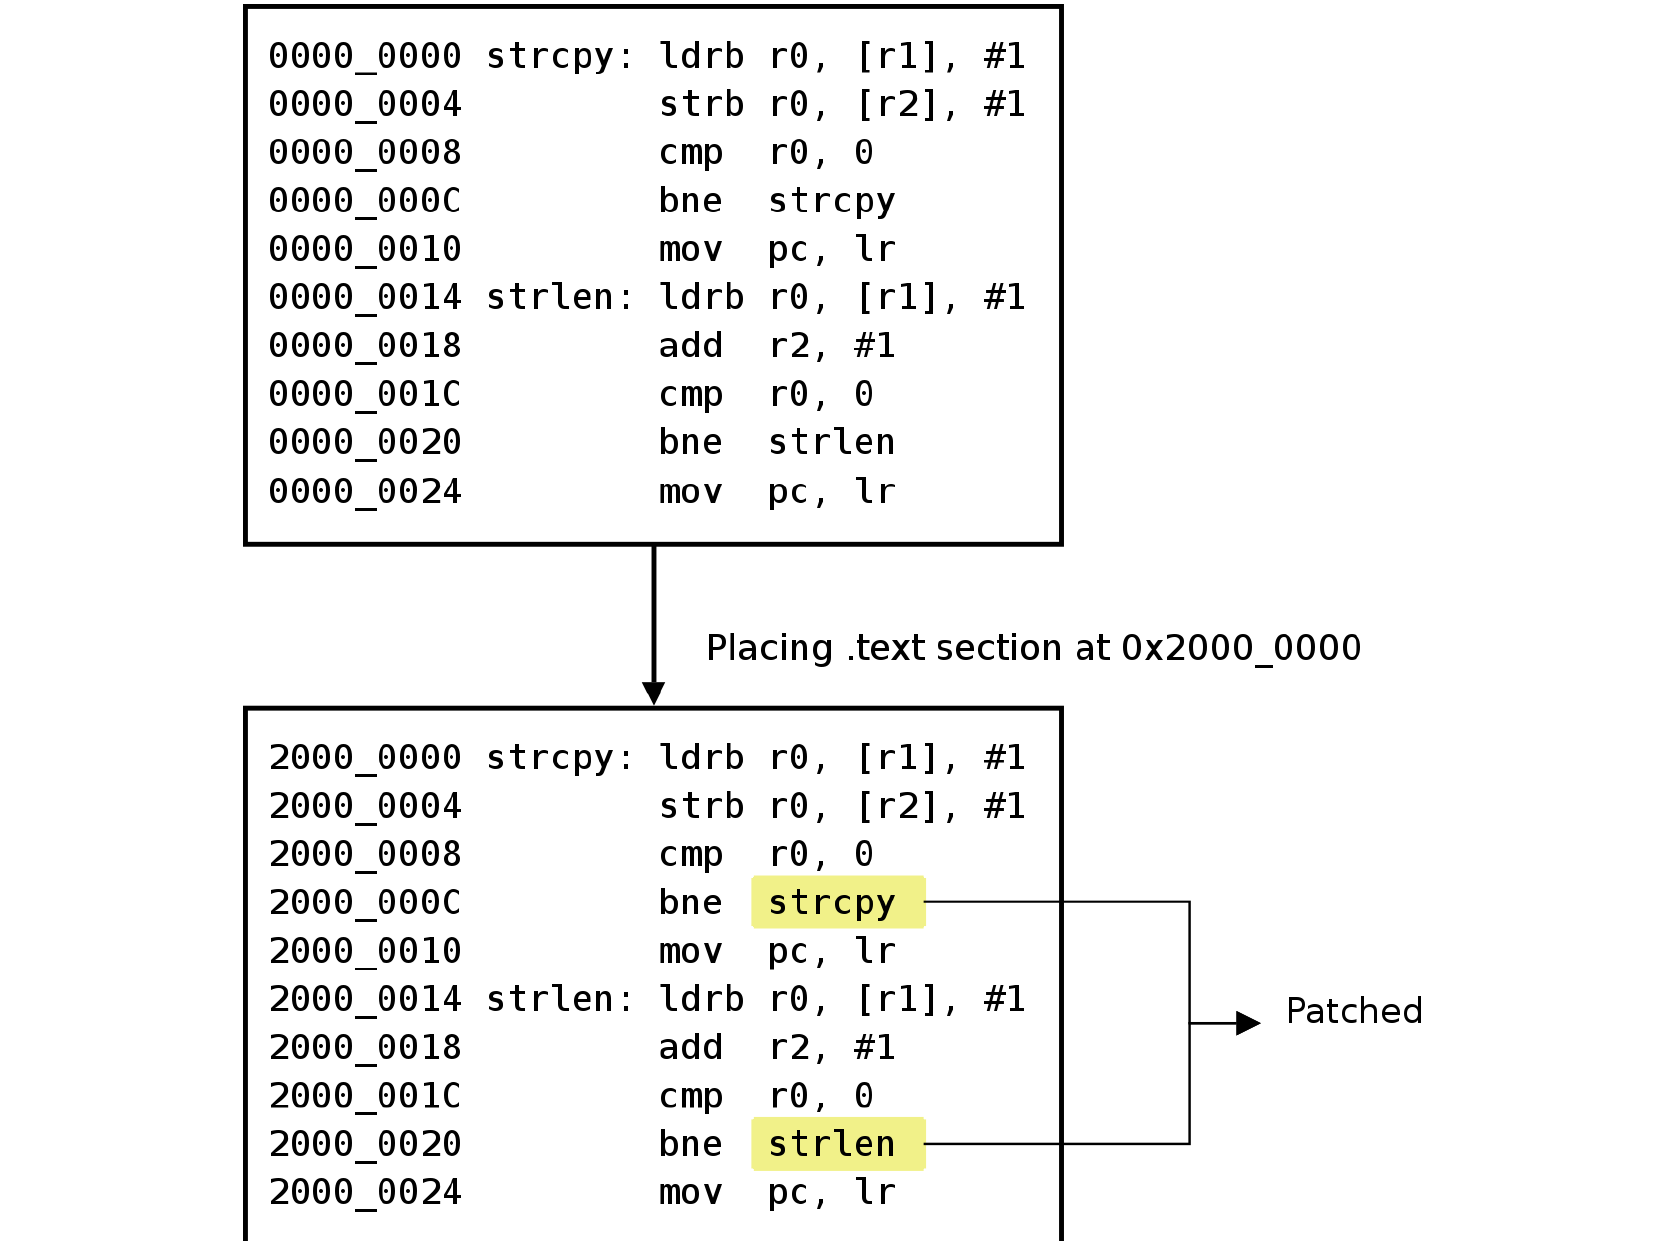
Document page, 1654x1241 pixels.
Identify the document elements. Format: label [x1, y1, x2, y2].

picture [243, 4, 1426, 1241]
